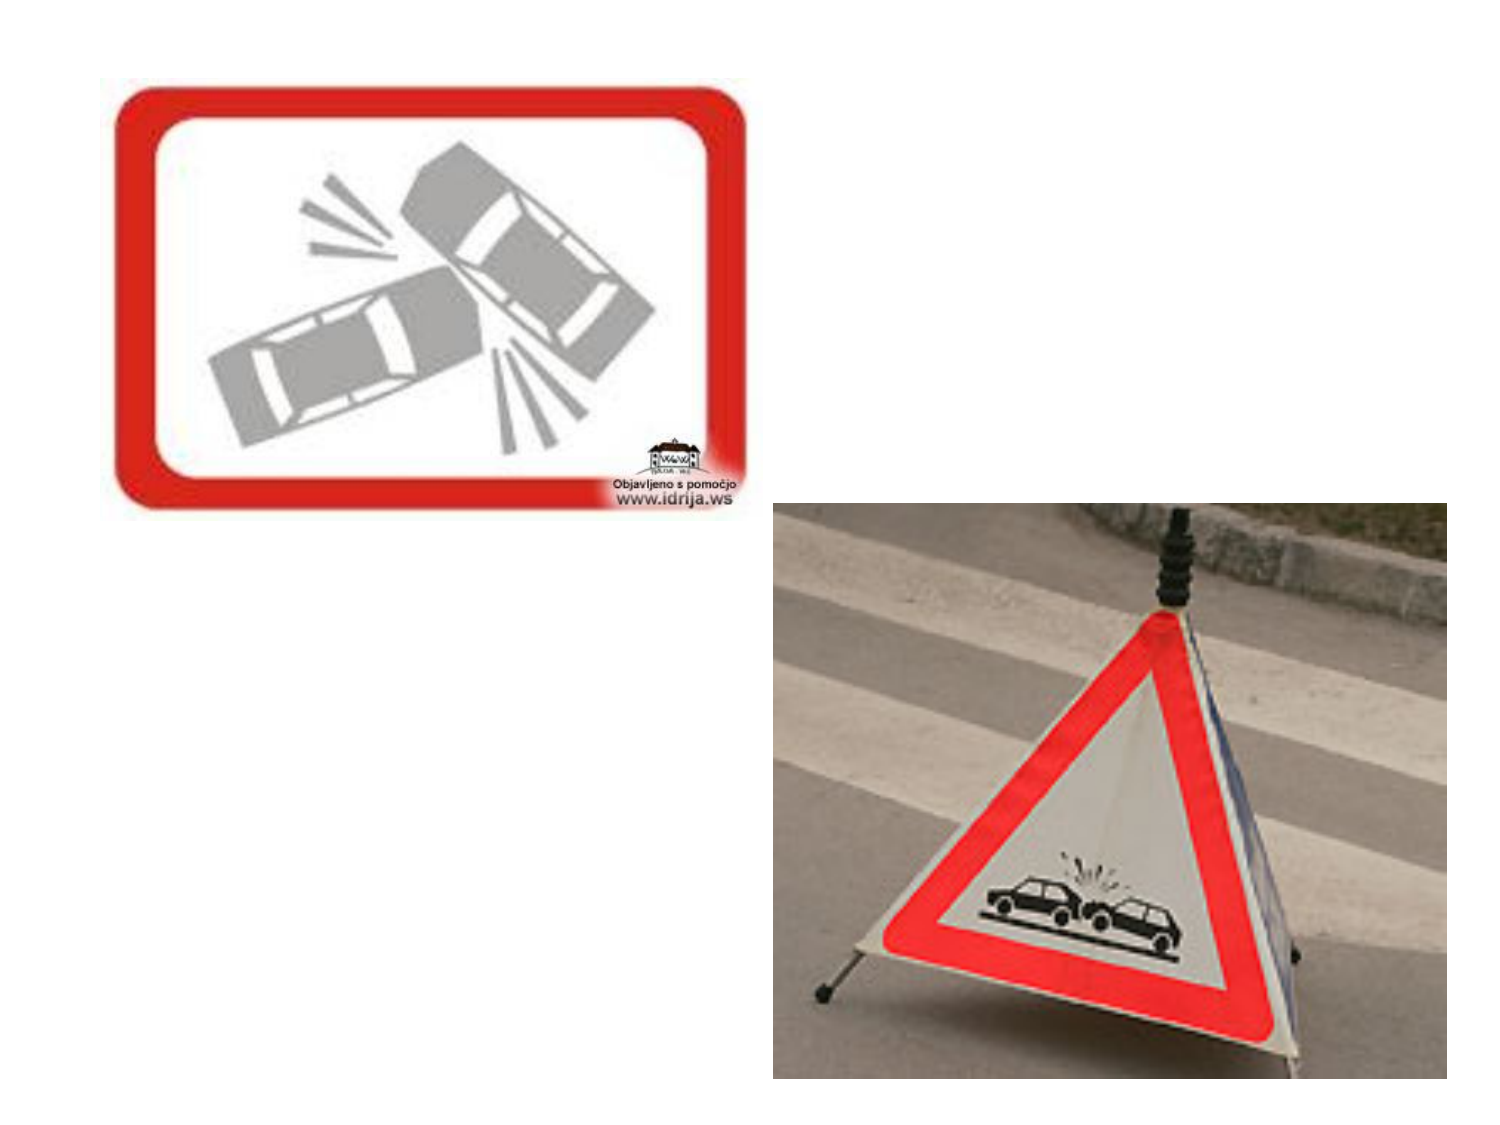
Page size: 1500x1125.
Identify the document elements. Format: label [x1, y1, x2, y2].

picture [100, 78, 763, 521]
picture [773, 503, 1447, 1079]
